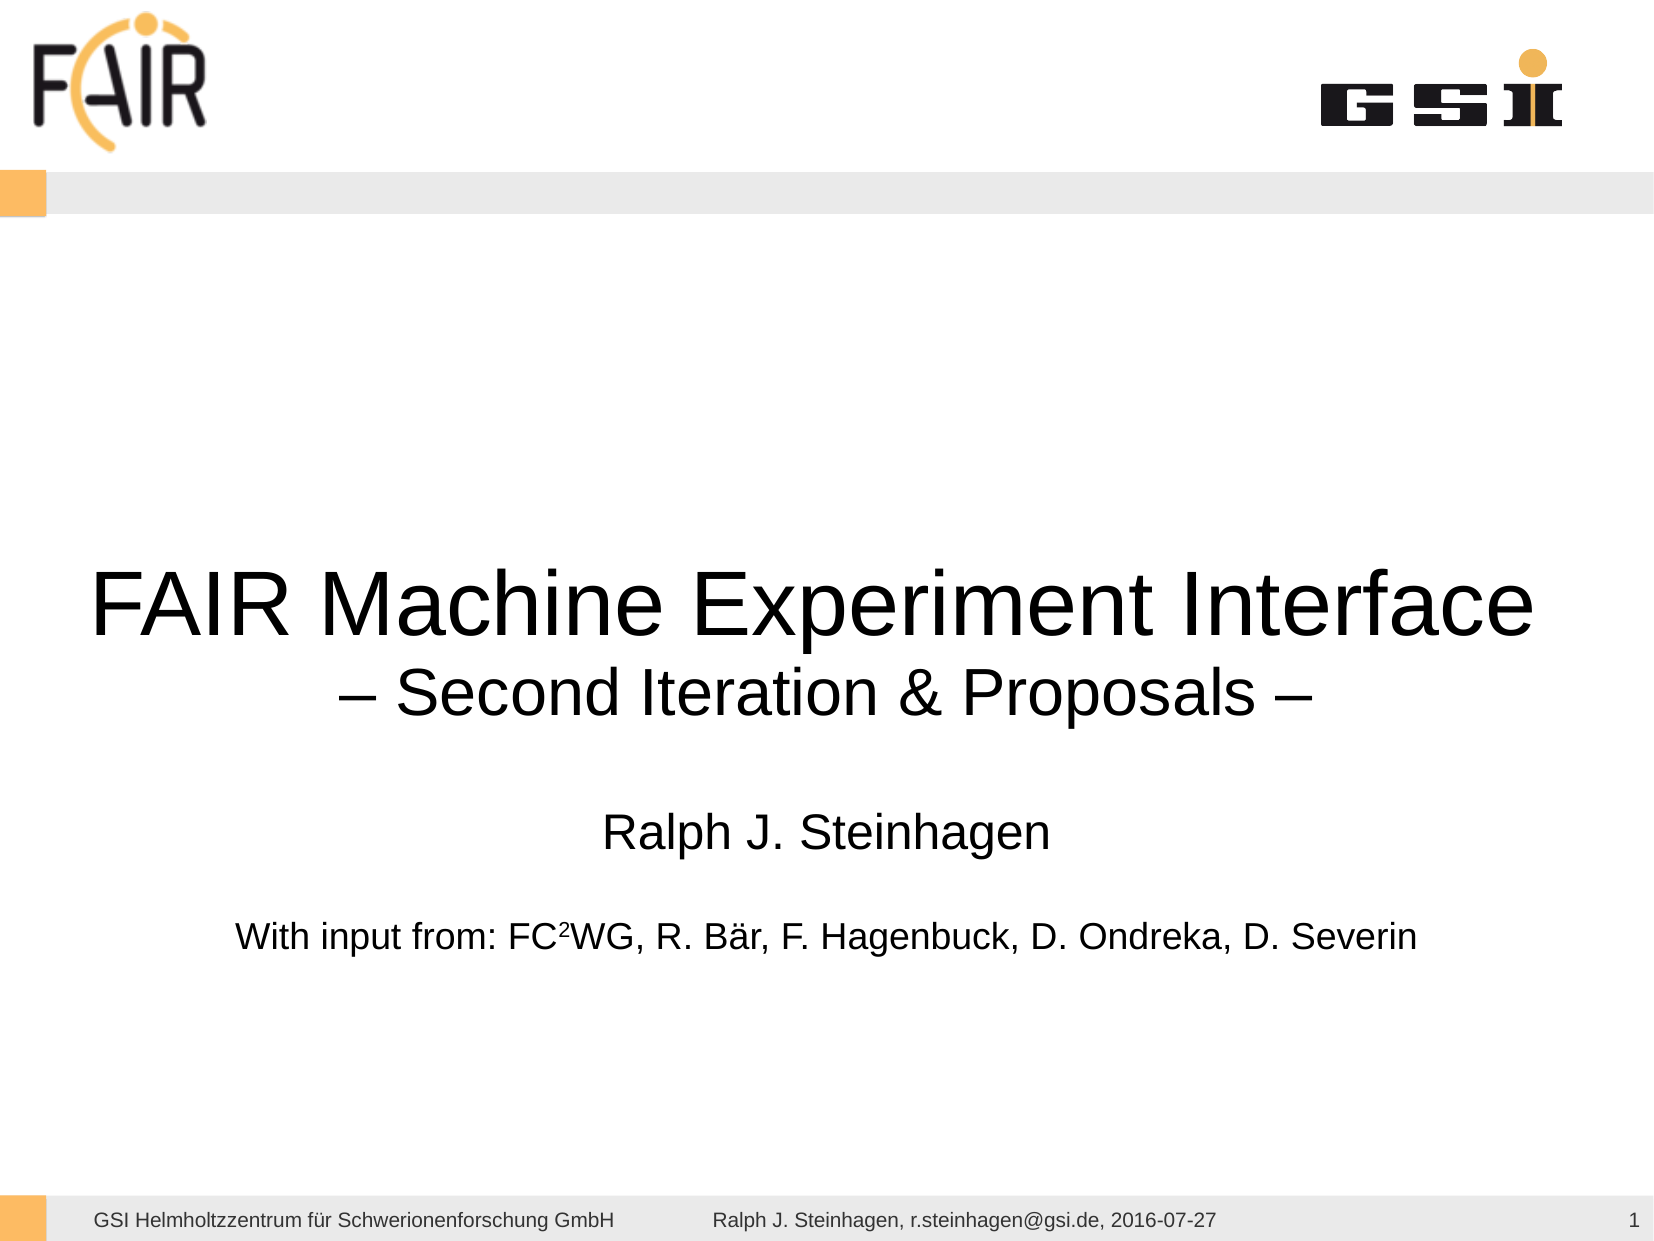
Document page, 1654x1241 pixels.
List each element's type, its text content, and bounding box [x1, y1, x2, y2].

subtitle FAIR Machine Experiment Interface – Second Iteration & Proposals – Ralph J. Steinhagen With input from: FC2WG, R. Bär, F. Hagenbuck, D. Ondreka, D. Severin [82, 249, 1571, 1158]
picture [1319, 46, 1564, 129]
picture [33, 10, 207, 155]
